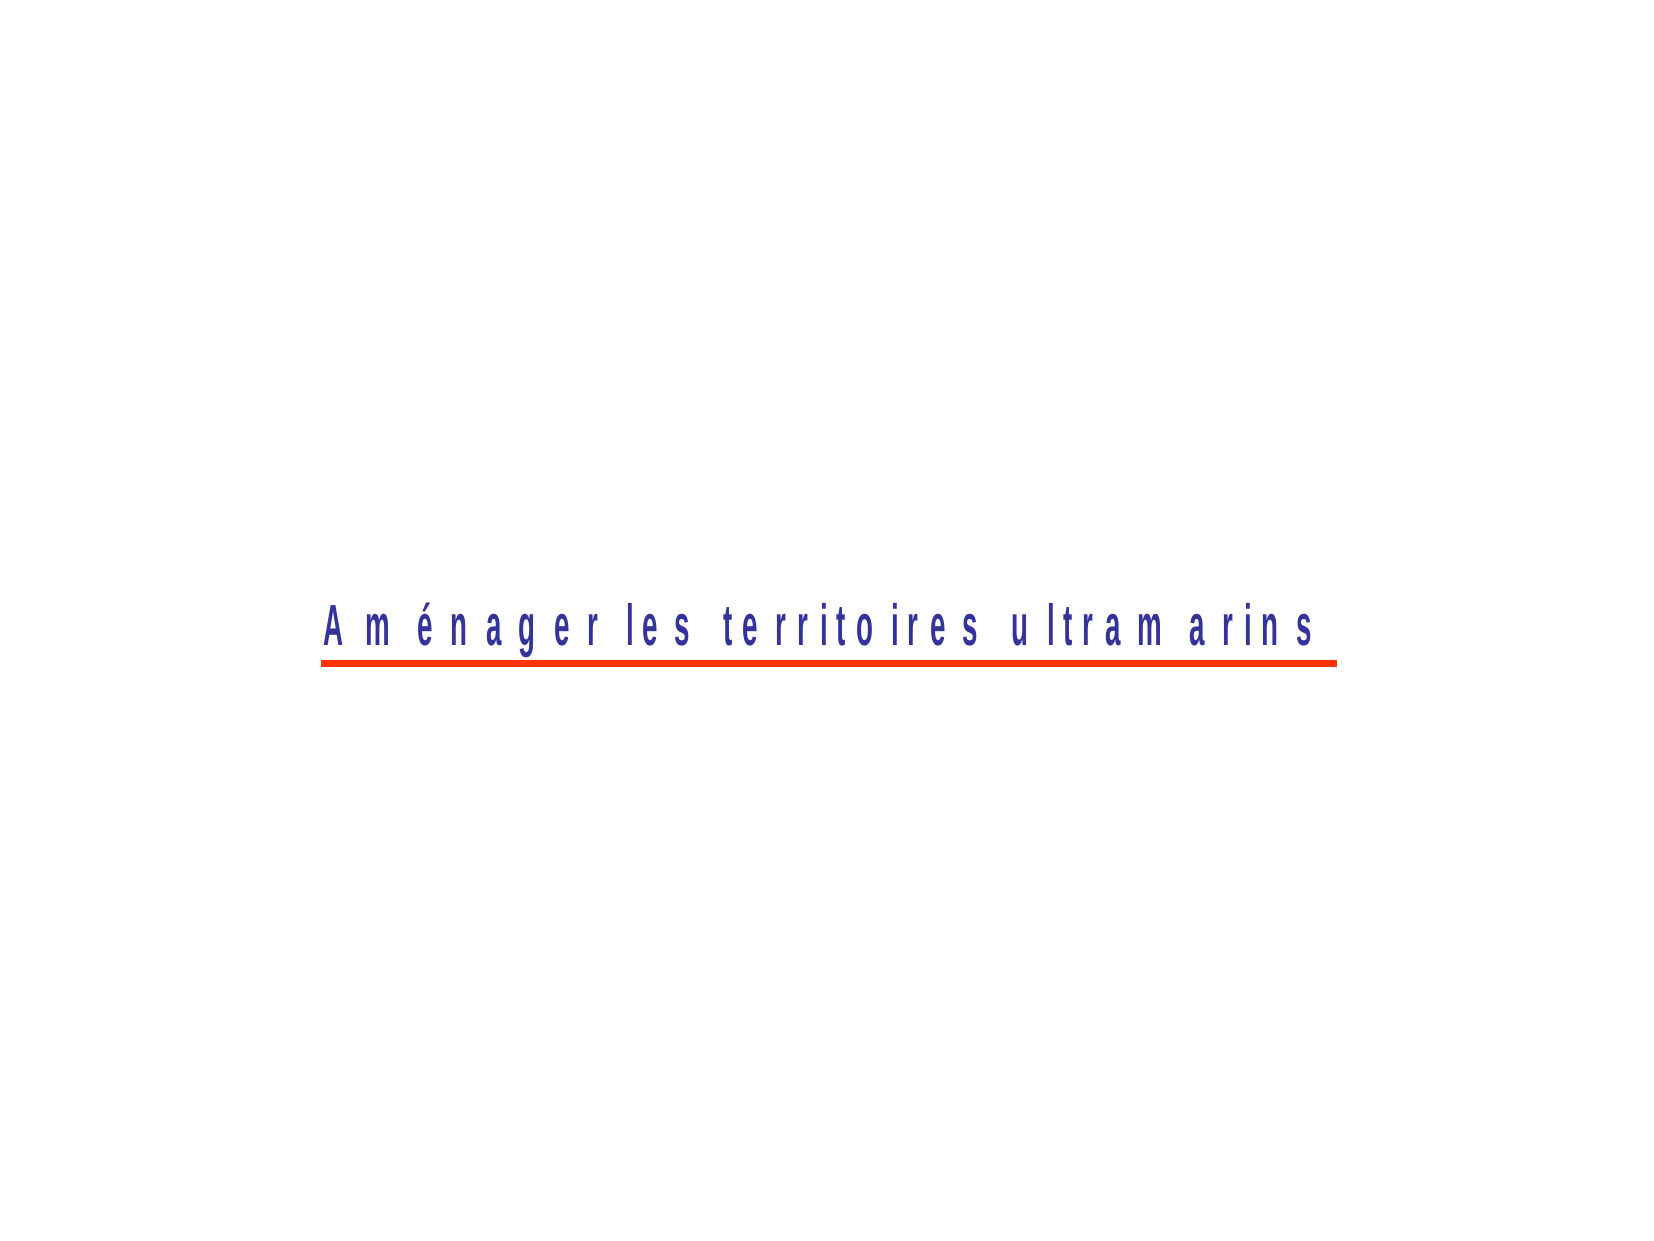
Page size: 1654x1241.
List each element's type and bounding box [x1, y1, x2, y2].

picture [309, 581, 1348, 669]
